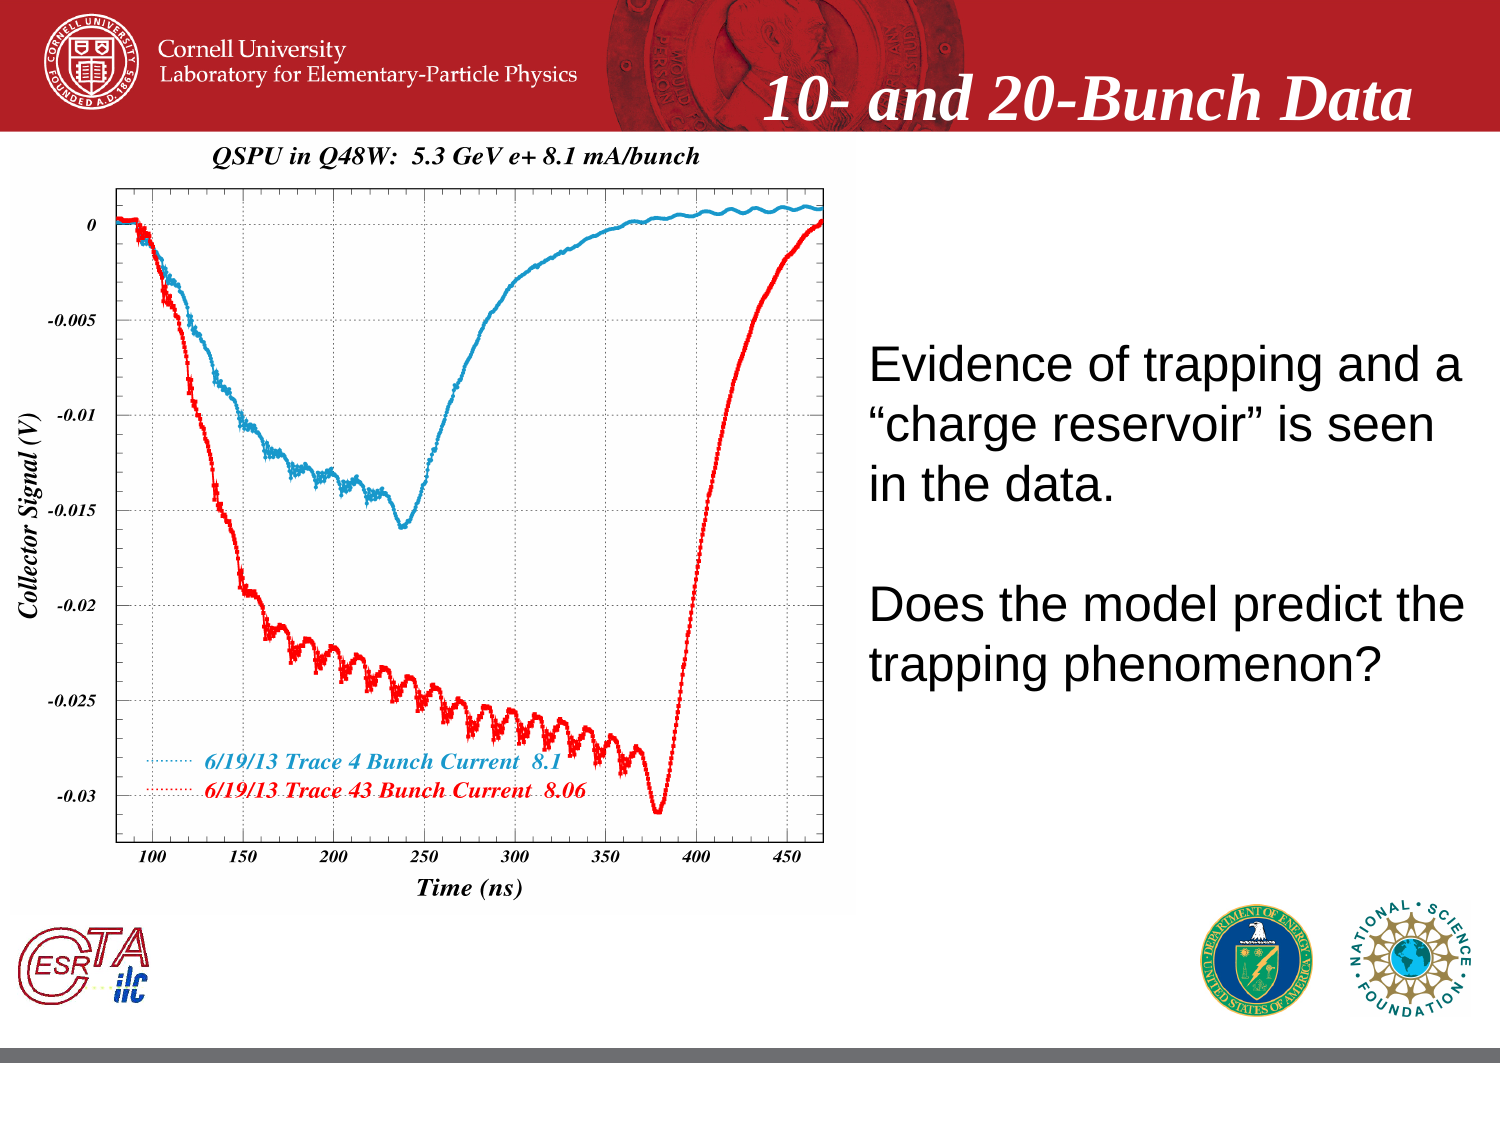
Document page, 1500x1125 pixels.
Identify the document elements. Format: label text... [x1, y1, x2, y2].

picture [8, 133, 856, 1036]
picture [1350, 900, 1471, 1017]
title 10- and 20-Bunch Data [680, 0, 1497, 134]
picture [0, 0, 680, 132]
picture [1200, 904, 1313, 1017]
text_box Evidence of trapping and a “charge reservoir” is seen in the data. Does the model predict the trapping phenomenon? [853, 323, 1490, 699]
